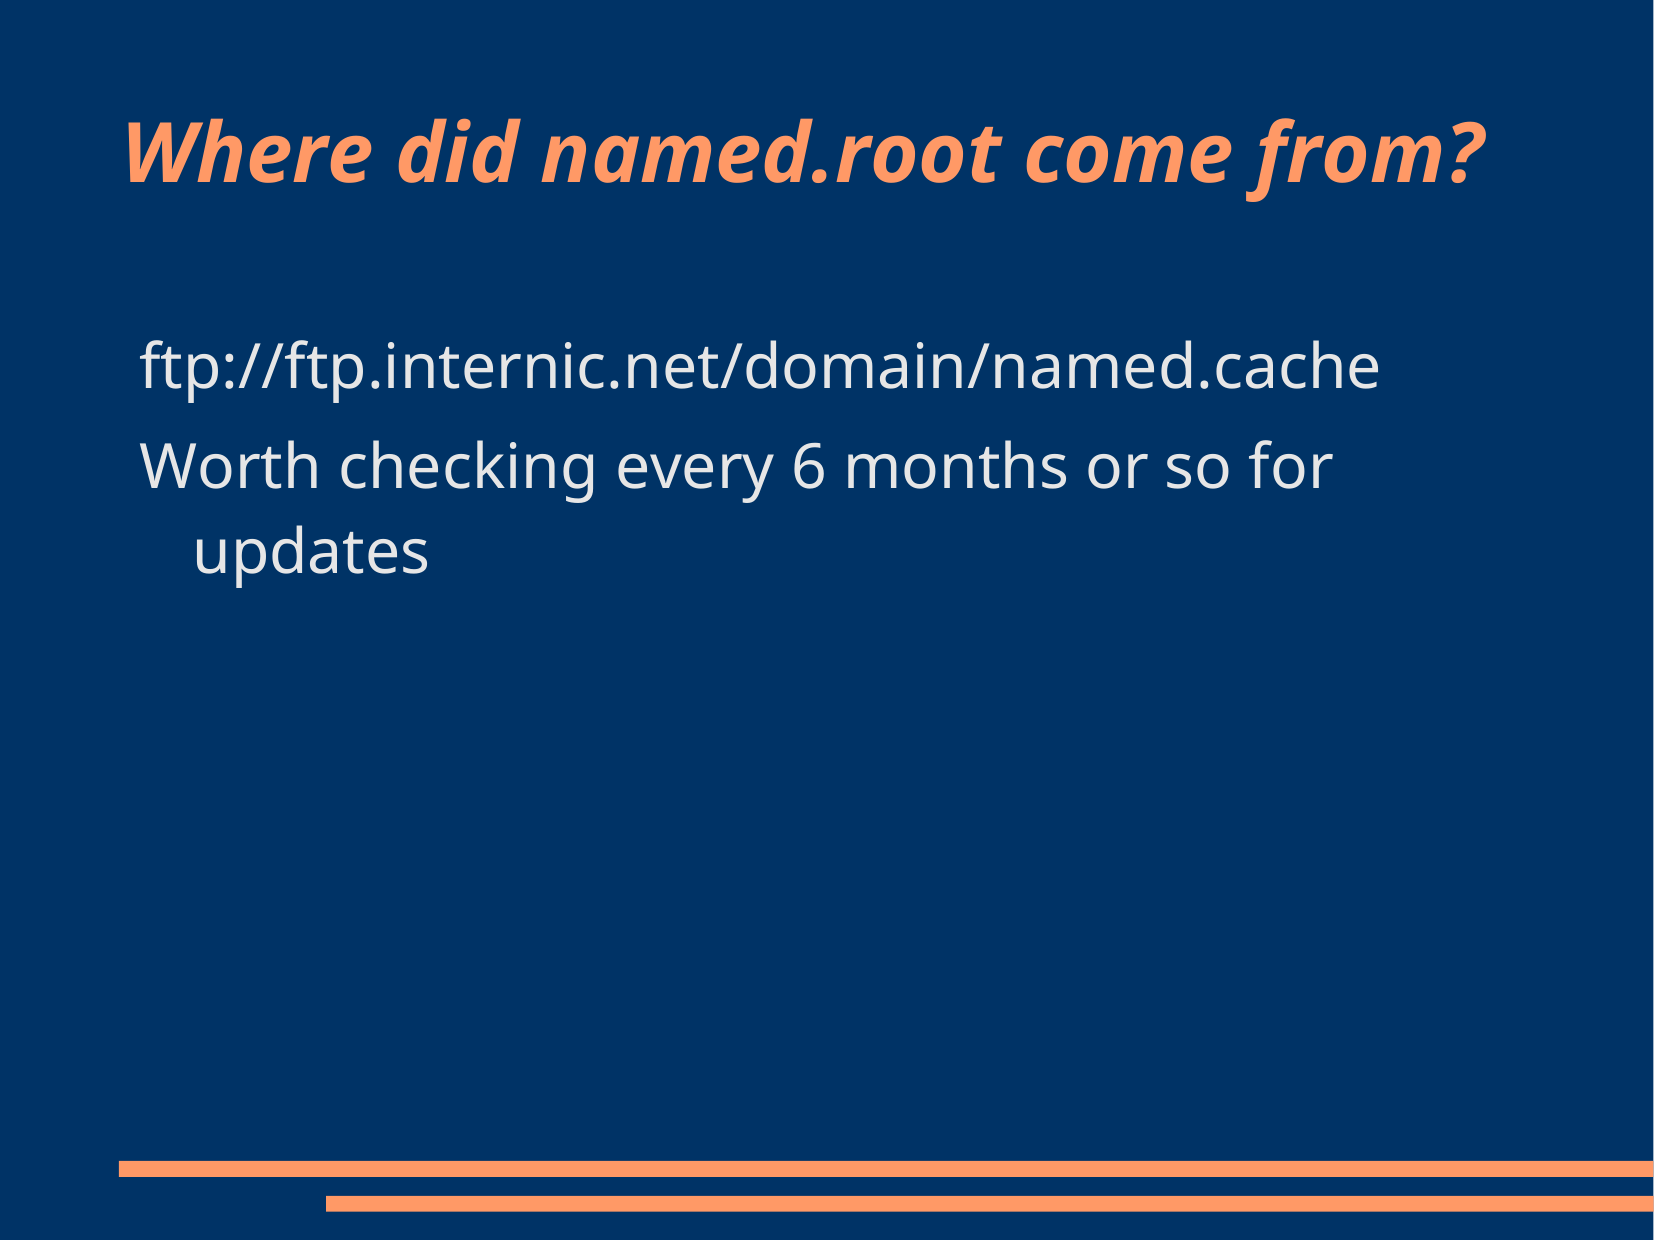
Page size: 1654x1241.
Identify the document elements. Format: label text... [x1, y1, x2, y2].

list ftp://ftp.internic.net/domain/named.cache Worth checking every 6 months or so for updates [121, 322, 1561, 1133]
title Where did named.root come from? [121, 46, 1534, 254]
